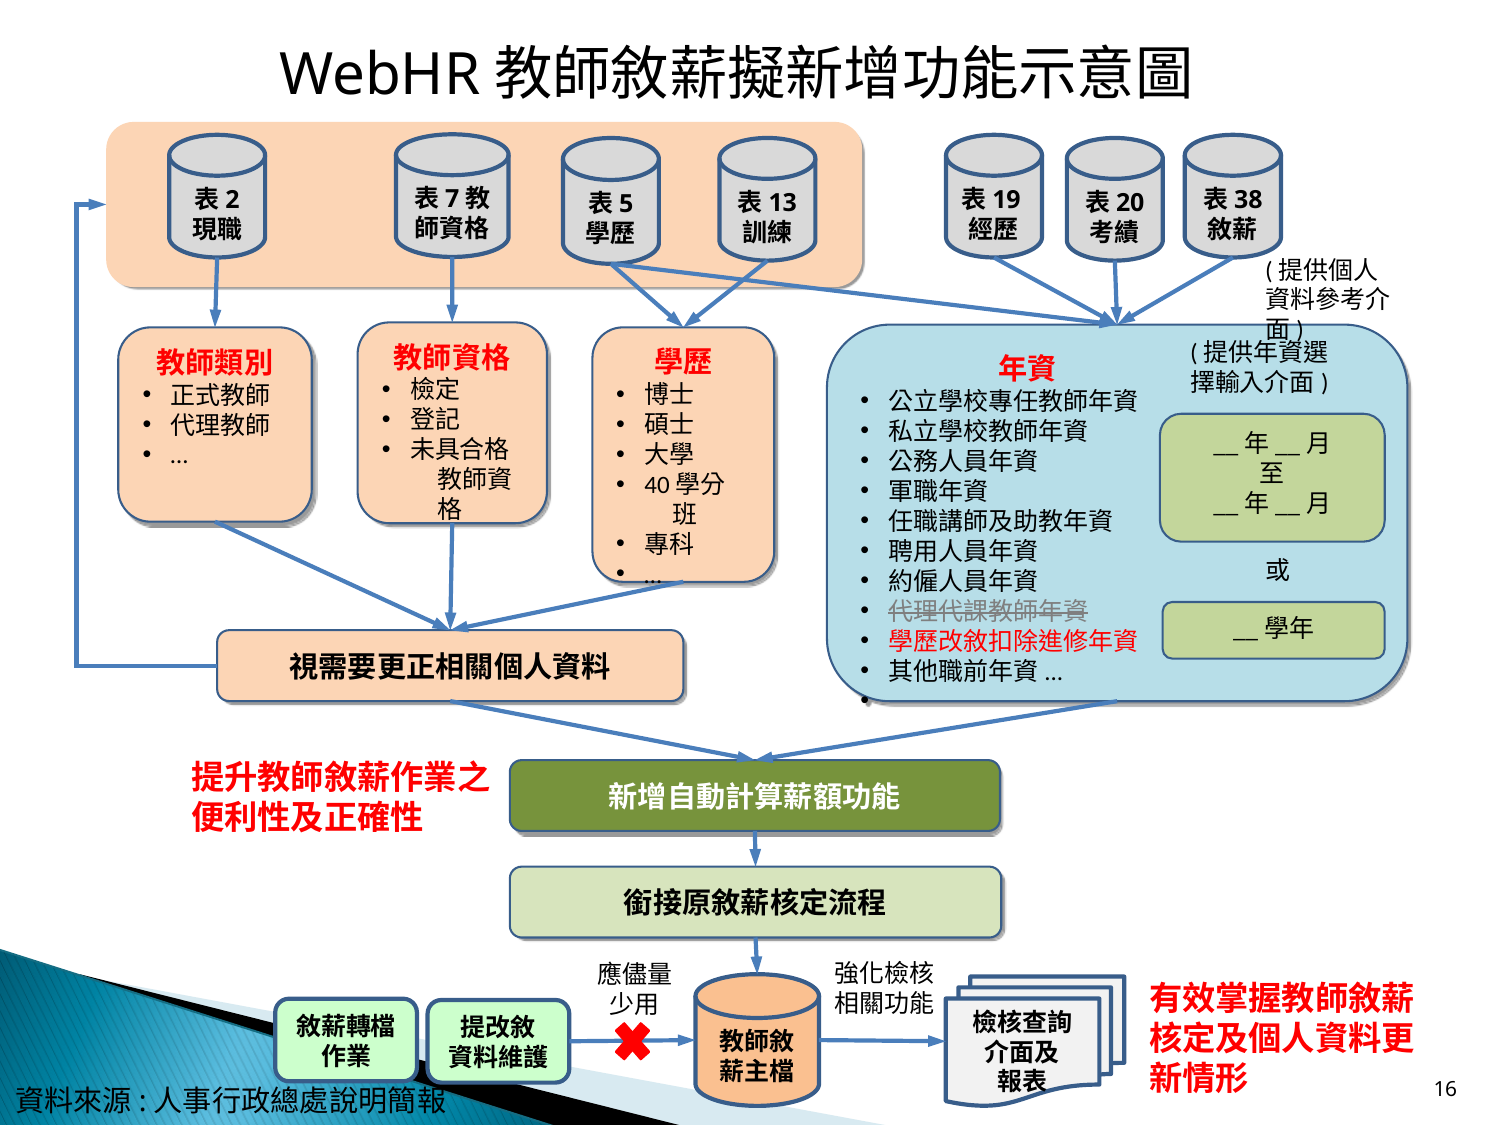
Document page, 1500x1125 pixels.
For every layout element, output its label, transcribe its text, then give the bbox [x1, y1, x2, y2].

text_box 教師資格 檢定 登記 未具合格教師資格 [357, 322, 547, 524]
text_box 表13 訓練 [719, 137, 816, 261]
text_box 或 [1250, 547, 1306, 593]
text_box 表19經歷 [946, 134, 1042, 258]
text_box 視需要更正相關個人資料 [217, 630, 684, 702]
text_box 銜接原敘薪核定流程 [509, 866, 1002, 938]
text_box 表7教師資格 [396, 134, 509, 257]
text_box 教師類別 正式教師 代理教師 … [118, 327, 312, 522]
text_box 強化檢核相關功能 [819, 950, 952, 1026]
text_box 應儘量 少用 [580, 951, 689, 1028]
text_box 敘薪轉檔作業 [275, 998, 417, 1074]
text_box 表2 現職 [169, 134, 266, 258]
text_box 資料來源:人事行政總處說明簡報 [0, 1074, 516, 1125]
text_box [621, 268, 736, 288]
text_box 提改敘 資料維護 [427, 999, 570, 1083]
text_box 檢核查詢介面及 報表 [945, 976, 1125, 1106]
text_box 表5 學歷 [562, 138, 659, 264]
text_box __年__月 至 __年__月 [1159, 413, 1385, 542]
text_box [738, 283, 786, 288]
text_box 表38 敘薪 [1184, 134, 1281, 258]
text_box [615, 1028, 650, 1060]
text_box WebHR教師敘薪擬新增功能示意圖 [207, 29, 1266, 114]
text_box 教師敘薪主檔 [695, 974, 820, 1106]
text_box __學年 [1162, 602, 1385, 659]
text_box 有效掌握教師敘薪 核定及個人資料更 新情形 [1134, 969, 1467, 1106]
text_box 年資 公立學校專任教師年資 私立學校教師年資 公務人員年資 軍職年資 任職講師及助教年資 聘用人員年資 約僱人員年資 代理代課教師年資 學歷改敘扣除進修年資 其他職前年資... [826, 324, 1408, 702]
text_box 提升教師敘薪作業之便利性及正確性 [176, 748, 509, 845]
text_box (提供個人資料參考介面) [1250, 246, 1418, 323]
text_box (提供年資選 擇輸入介面) [1175, 329, 1358, 405]
text_box 新增自動計算薪額功能 [509, 760, 1000, 831]
text_box 學歷 博士 碩士 大學 40學分班 專科 … [592, 327, 775, 582]
text_box 表20 考績 [1066, 137, 1163, 261]
text_box [106, 121, 863, 288]
text_box [946, 999, 1495, 1125]
